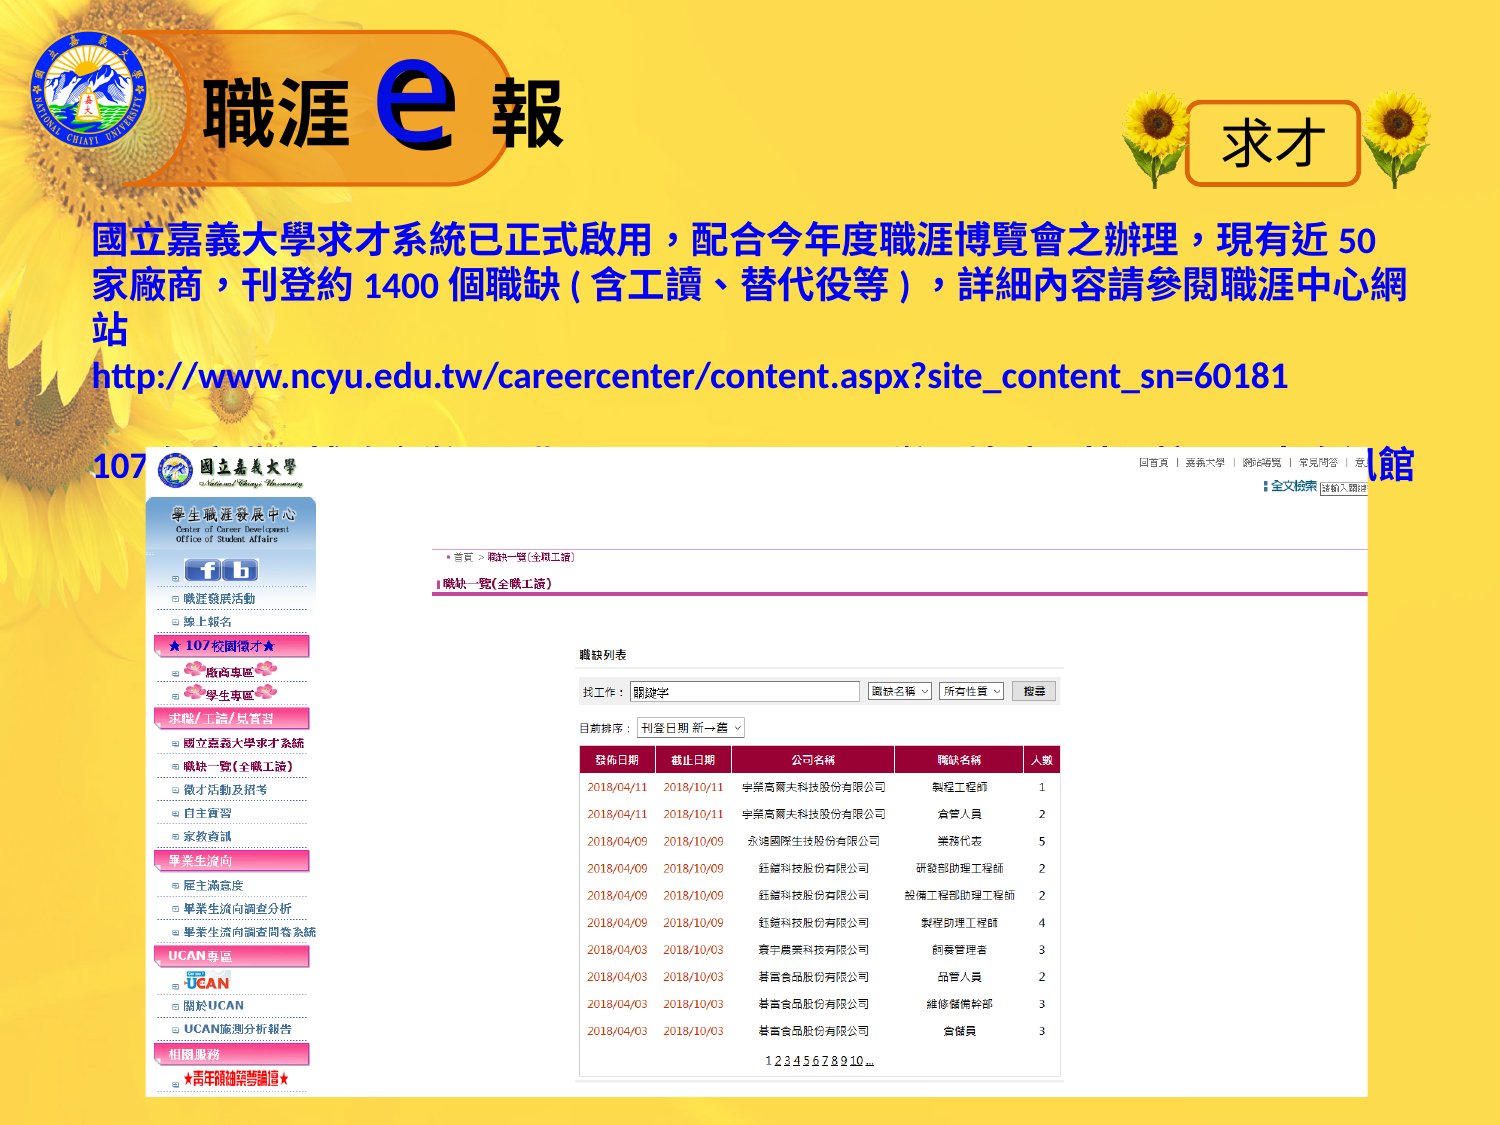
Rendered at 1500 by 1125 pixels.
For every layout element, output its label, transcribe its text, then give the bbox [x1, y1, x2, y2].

text_box 職涯e報 [186, 0, 609, 181]
text_box 求才 [1206, 102, 1344, 184]
picture [1104, 87, 1206, 189]
text_box [123, 32, 186, 86]
text_box 國立嘉義大學求才系統已正式啟用，配合今年度職涯博覽會之辦理，現有近50家廠商，刊登約1400個職缺(含工讀、替代役等)，詳細內容請參閱職涯中心網站 http://www.ncyu.edu.tw/careercenter/content.aspx?site_content_sn=60181 107年度職涯博覽會辦理日期：5月9日(三)，辦理地點：蘭潭校區圖書資訊館 [76, 208, 1437, 452]
picture [1344, 87, 1446, 189]
picture [145, 447, 1368, 1097]
picture [29, 30, 148, 150]
text_box [123, 130, 469, 185]
